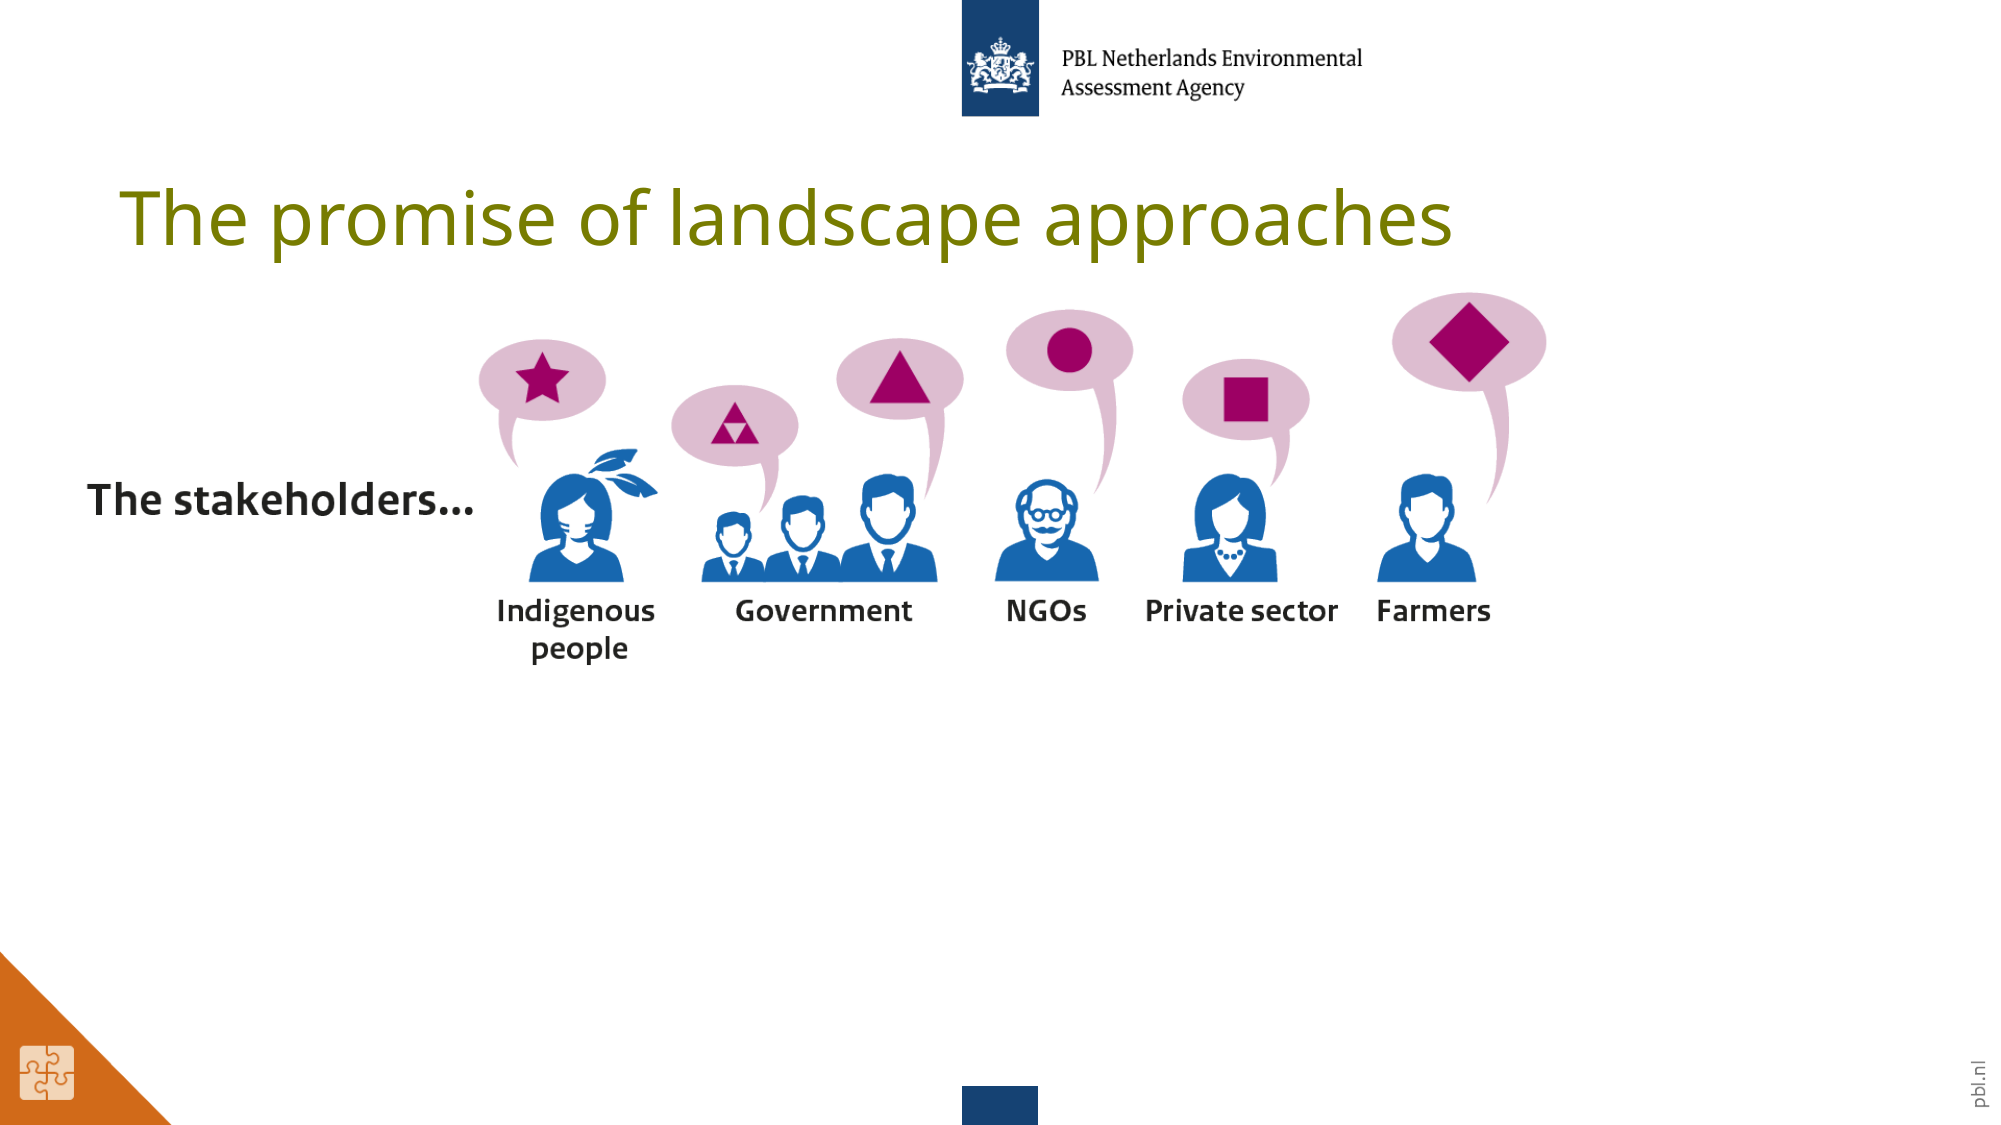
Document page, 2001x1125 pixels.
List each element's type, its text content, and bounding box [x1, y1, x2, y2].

title The promise of landscape approaches [104, 172, 1897, 329]
picture [0, 0, 2000, 1125]
